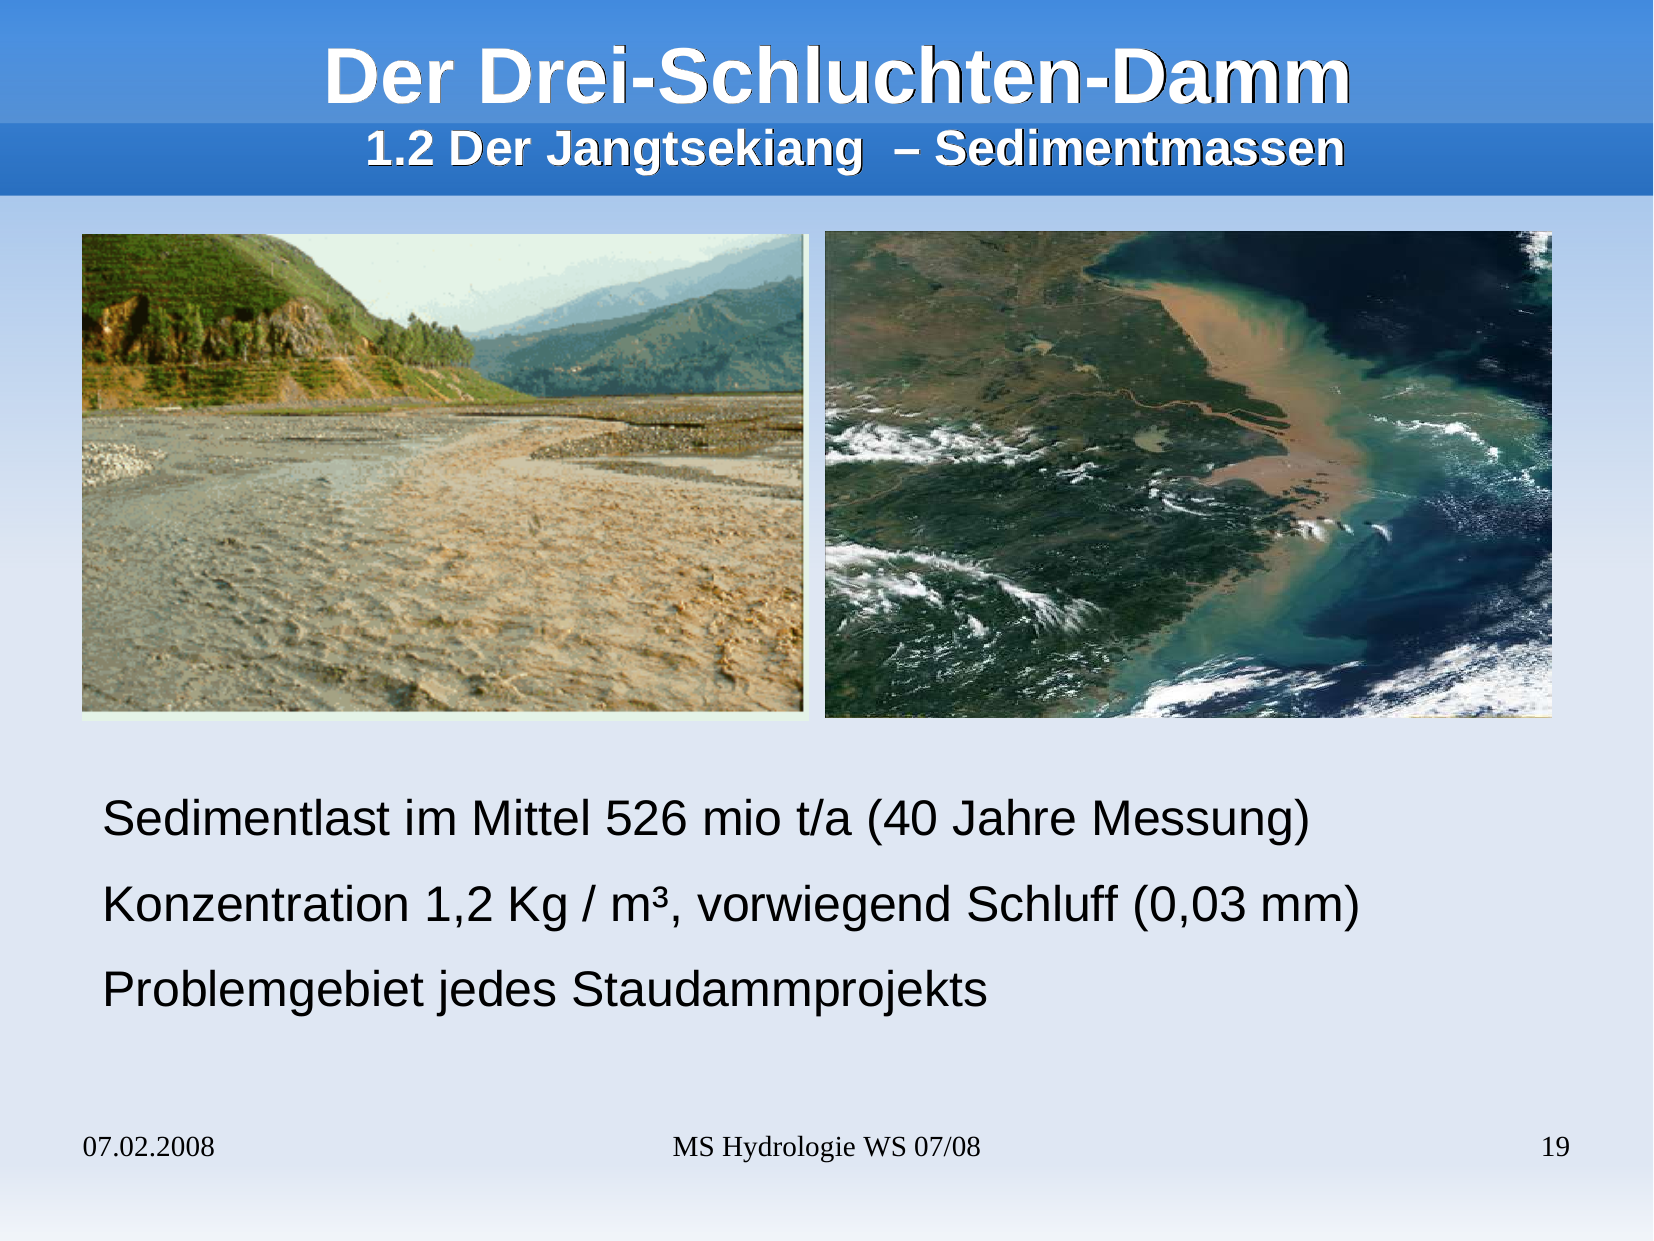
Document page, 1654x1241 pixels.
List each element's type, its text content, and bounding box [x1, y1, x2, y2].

title Der Drei-Schluchten-Damm 1.2 Der Jangtsekiang – Sedimentmassen [76, 0, 1565, 208]
list Sedimentlast im Mittel 526 mio t/a (40 Jahre Messung) Konzentration 1,2 Kg / m³, vorwiegend Schluff (0,03 mm) Problemgebiet jedes Staudammprojekts [84, 790, 1512, 1073]
picture [0, 0, 1654, 1241]
